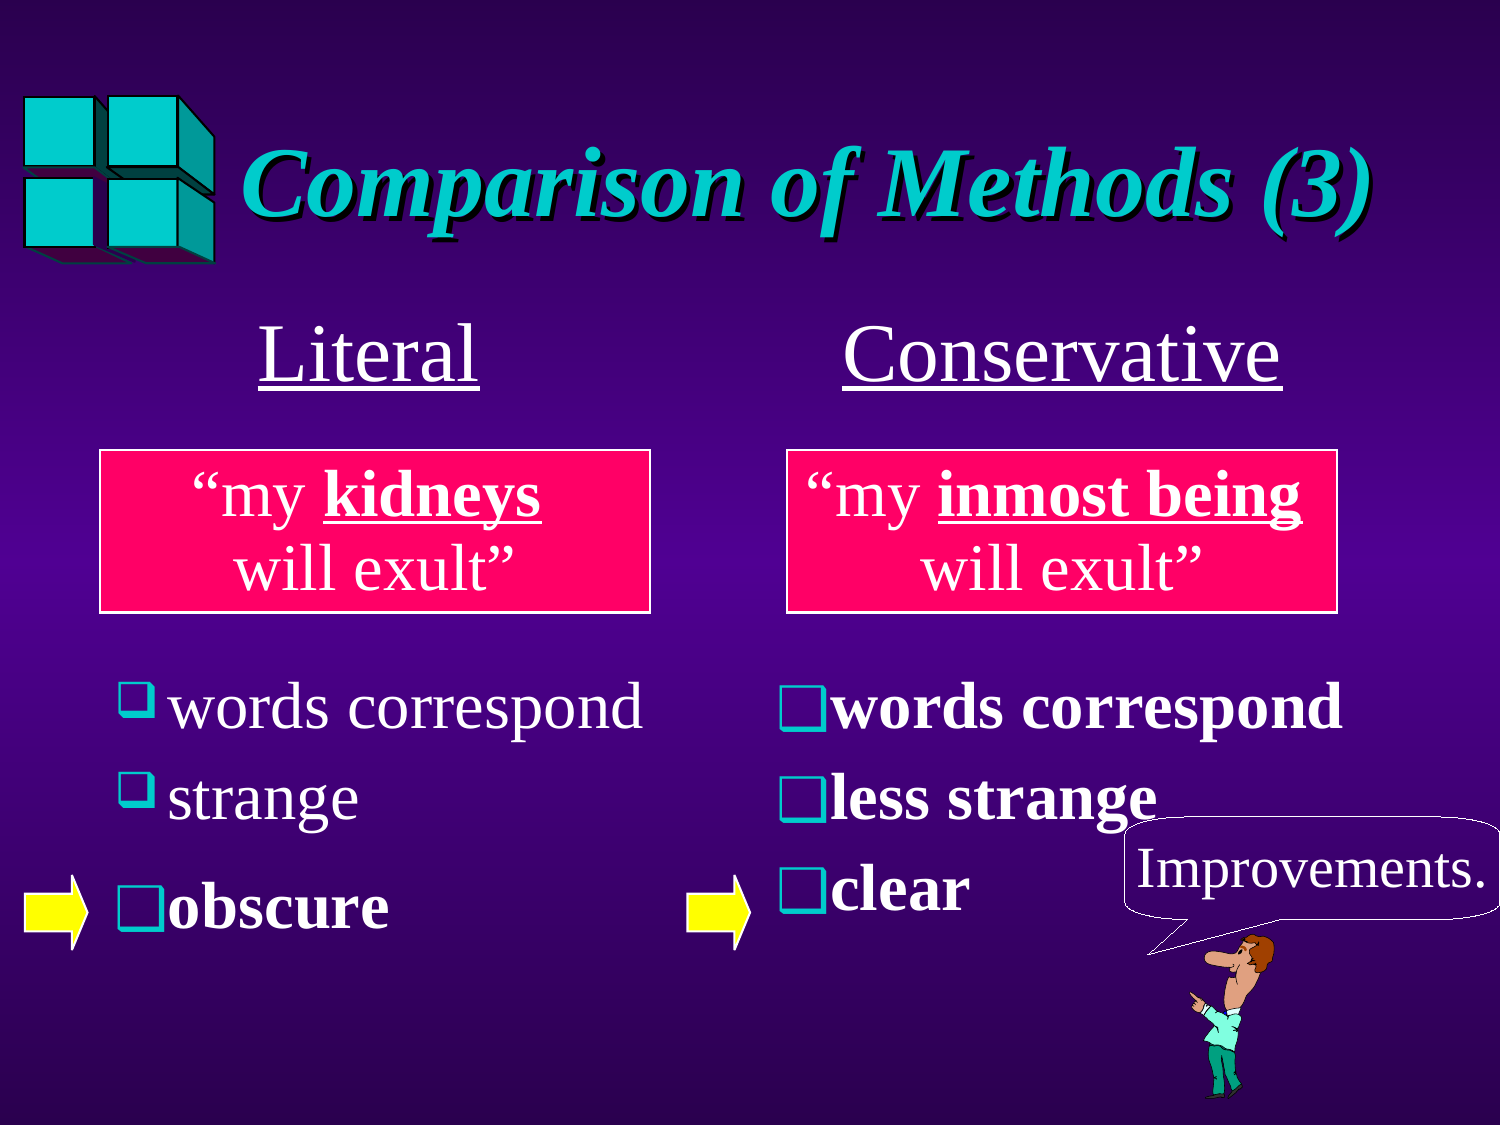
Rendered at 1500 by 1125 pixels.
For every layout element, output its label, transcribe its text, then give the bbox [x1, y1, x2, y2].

text_box [24, 875, 88, 951]
text_box Conservative [812, 299, 1313, 408]
text_box “my kidneys will exult” [99, 450, 651, 613]
text_box “my inmost being will exult” [787, 450, 1338, 613]
list obscure [99, 875, 700, 1001]
chart [1188, 1088, 1276, 1100]
text_box words correspond strange [99, 662, 700, 875]
text_box Improvements. [1124, 816, 1500, 955]
list words correspond less strange clear [762, 662, 1388, 1088]
text_box [687, 875, 751, 951]
title Comparison of Methods (3) [225, 78, 1426, 288]
text_box Literal [150, 299, 588, 408]
